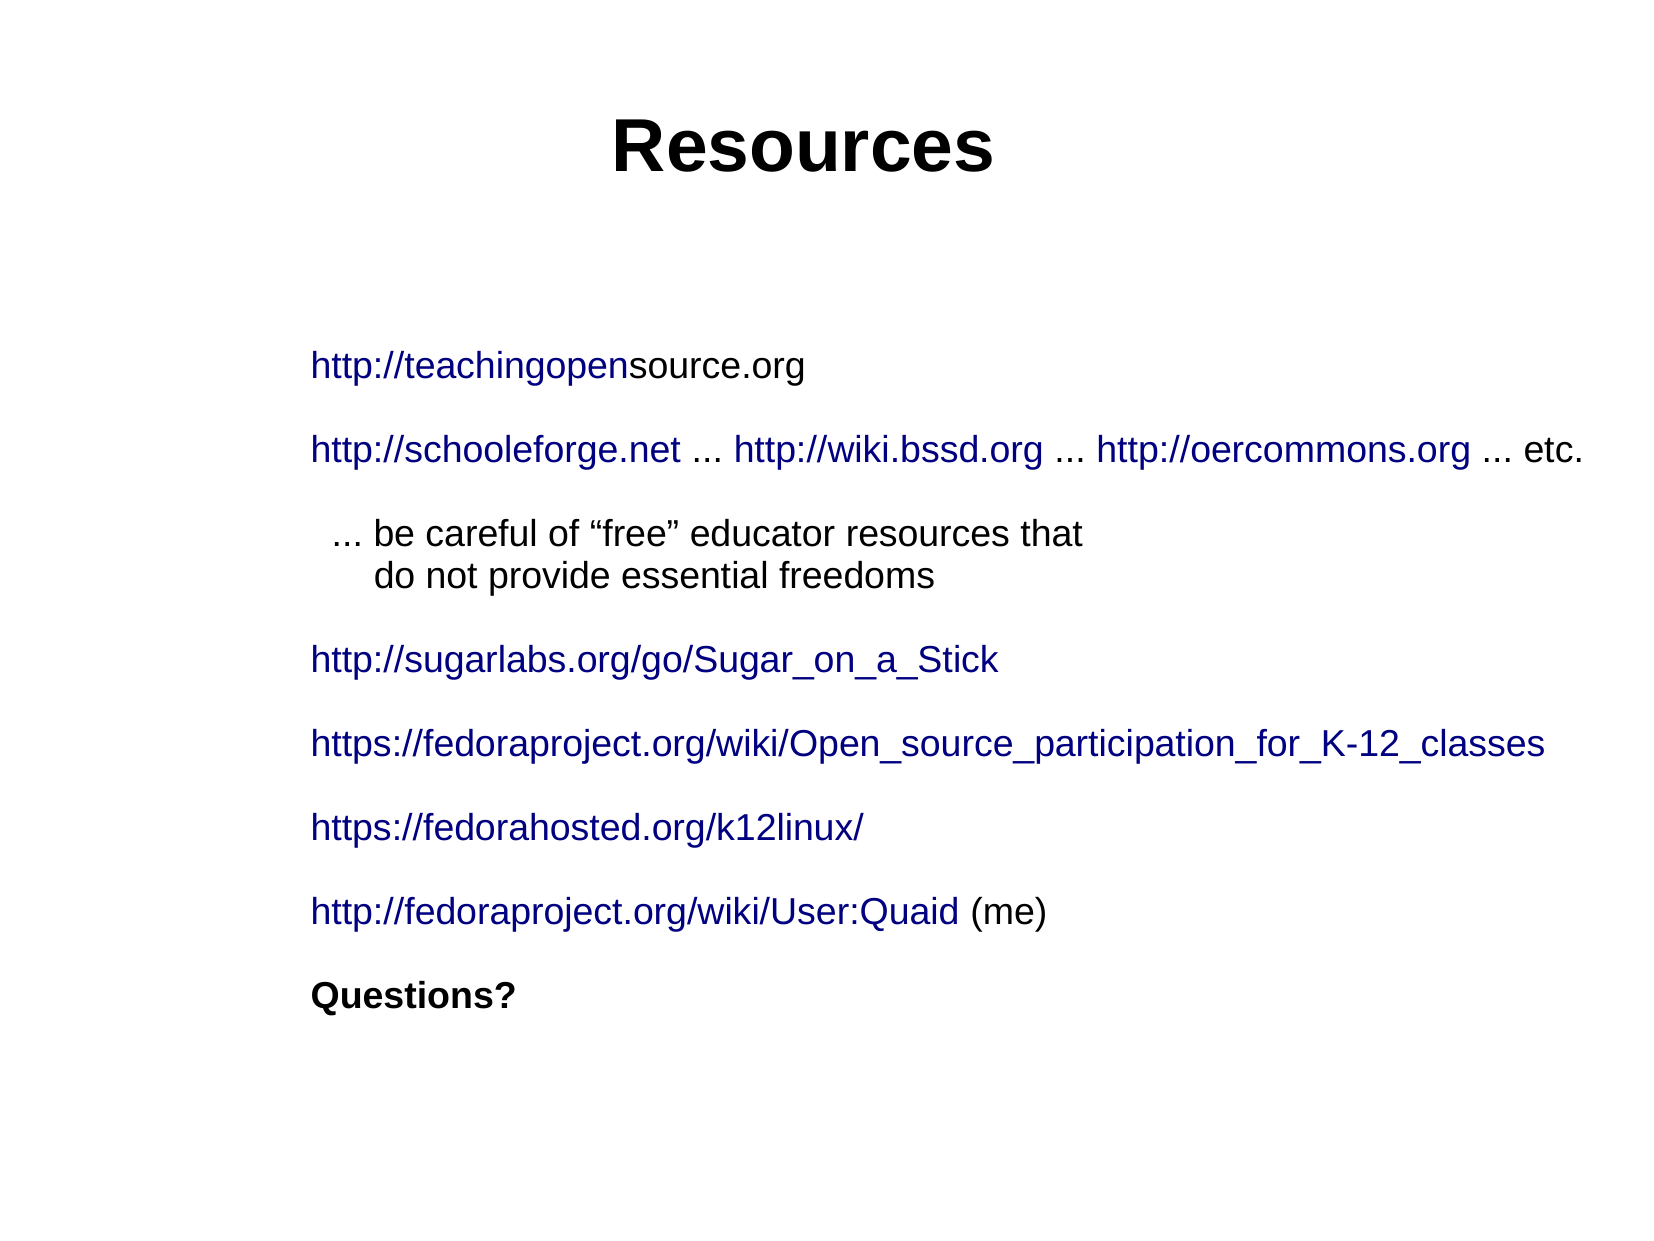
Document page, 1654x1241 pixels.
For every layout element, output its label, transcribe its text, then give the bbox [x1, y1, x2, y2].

text_box Resources [597, 96, 1014, 196]
text_box http://teachingopensource.org http://schooleforge.net ... http://wiki.bssd.org ... http://oercommons.org ... etc. ... be careful of “free” educator resources that do not provide essential freedoms http://sugarlabs.org/go/Sugar_on_a_Stick https://fedoraproject.org/wiki/Open_source_participation_for_K-12_classes https://fedorahosted.org/k12linux/ http://fedoraproject.org/wiki/User:Quaid (me) Questions? [295, 337, 1601, 1025]
text_box [808, 404, 839, 475]
